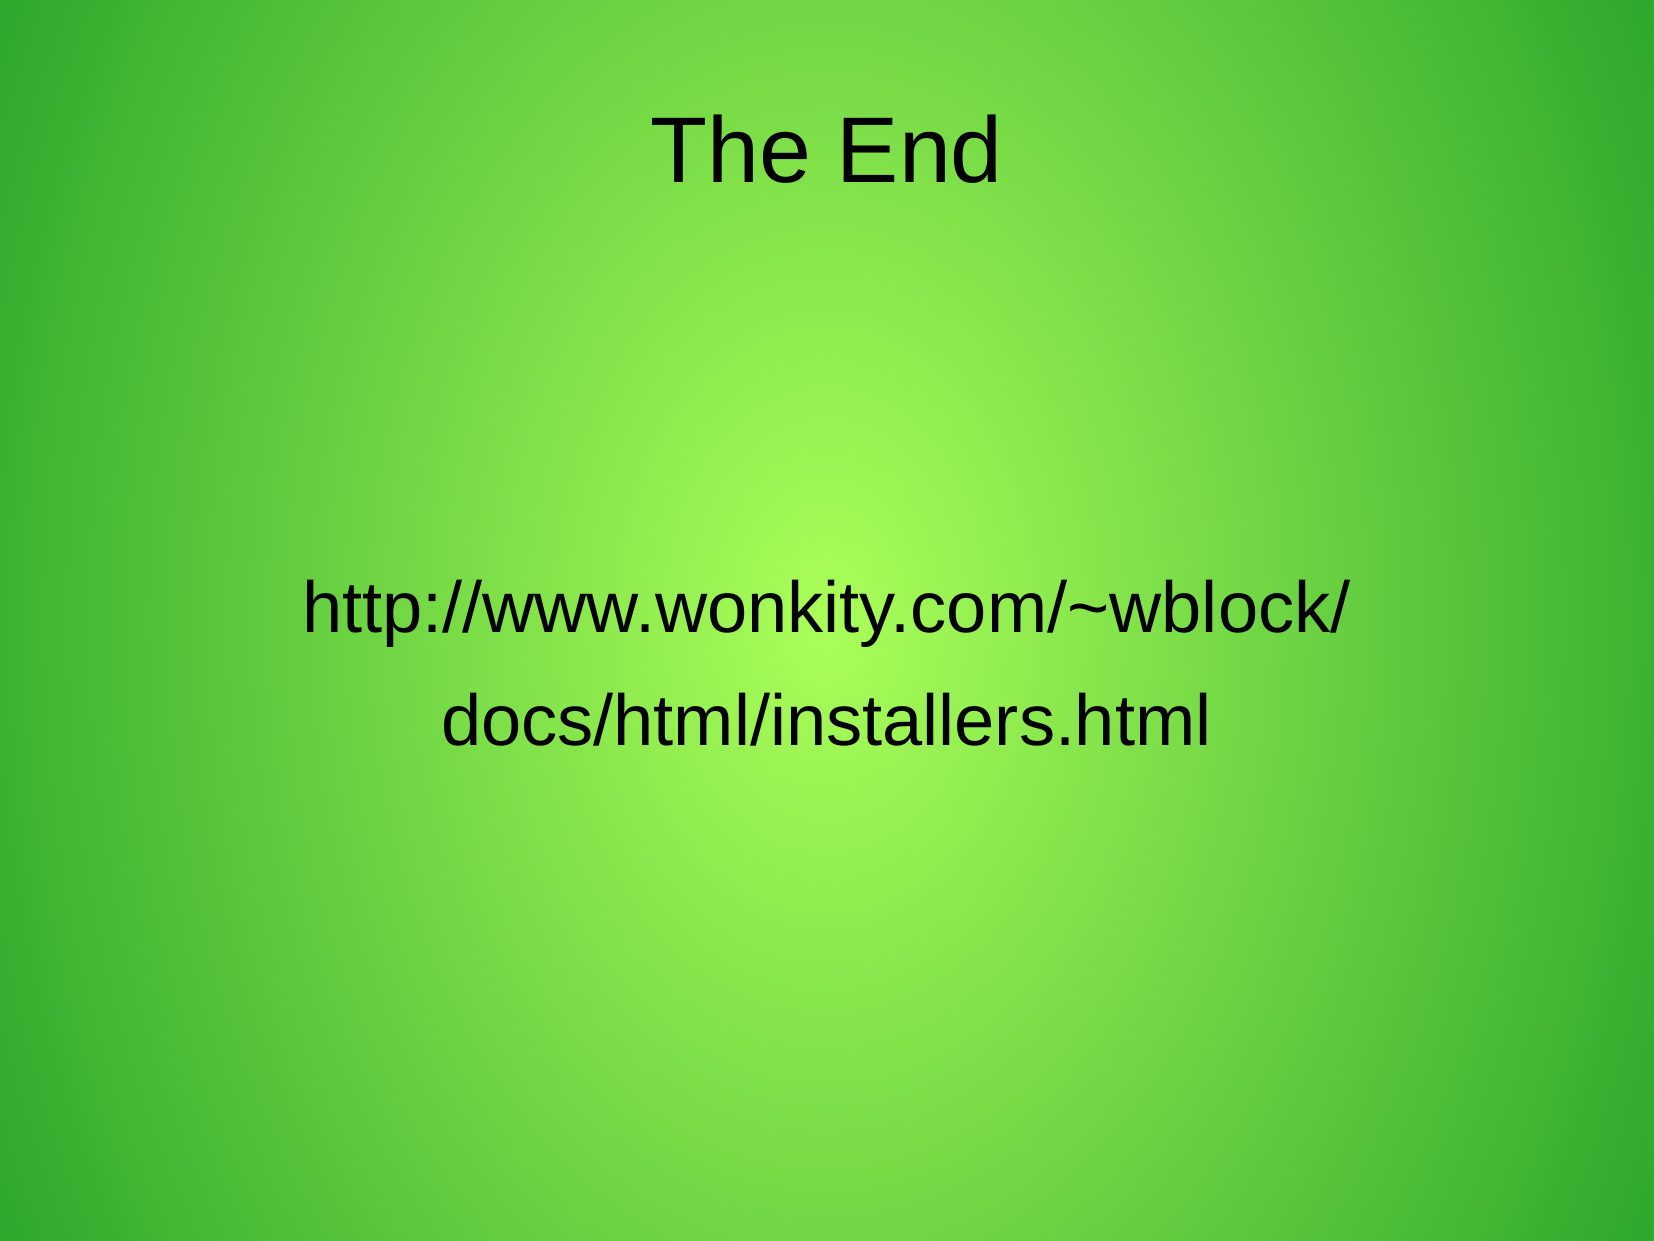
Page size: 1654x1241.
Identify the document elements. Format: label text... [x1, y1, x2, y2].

title The End [82, 47, 1571, 252]
list http://www.wonkity.com/~wblock/ docs/html/installers.html [162, 210, 1492, 1118]
